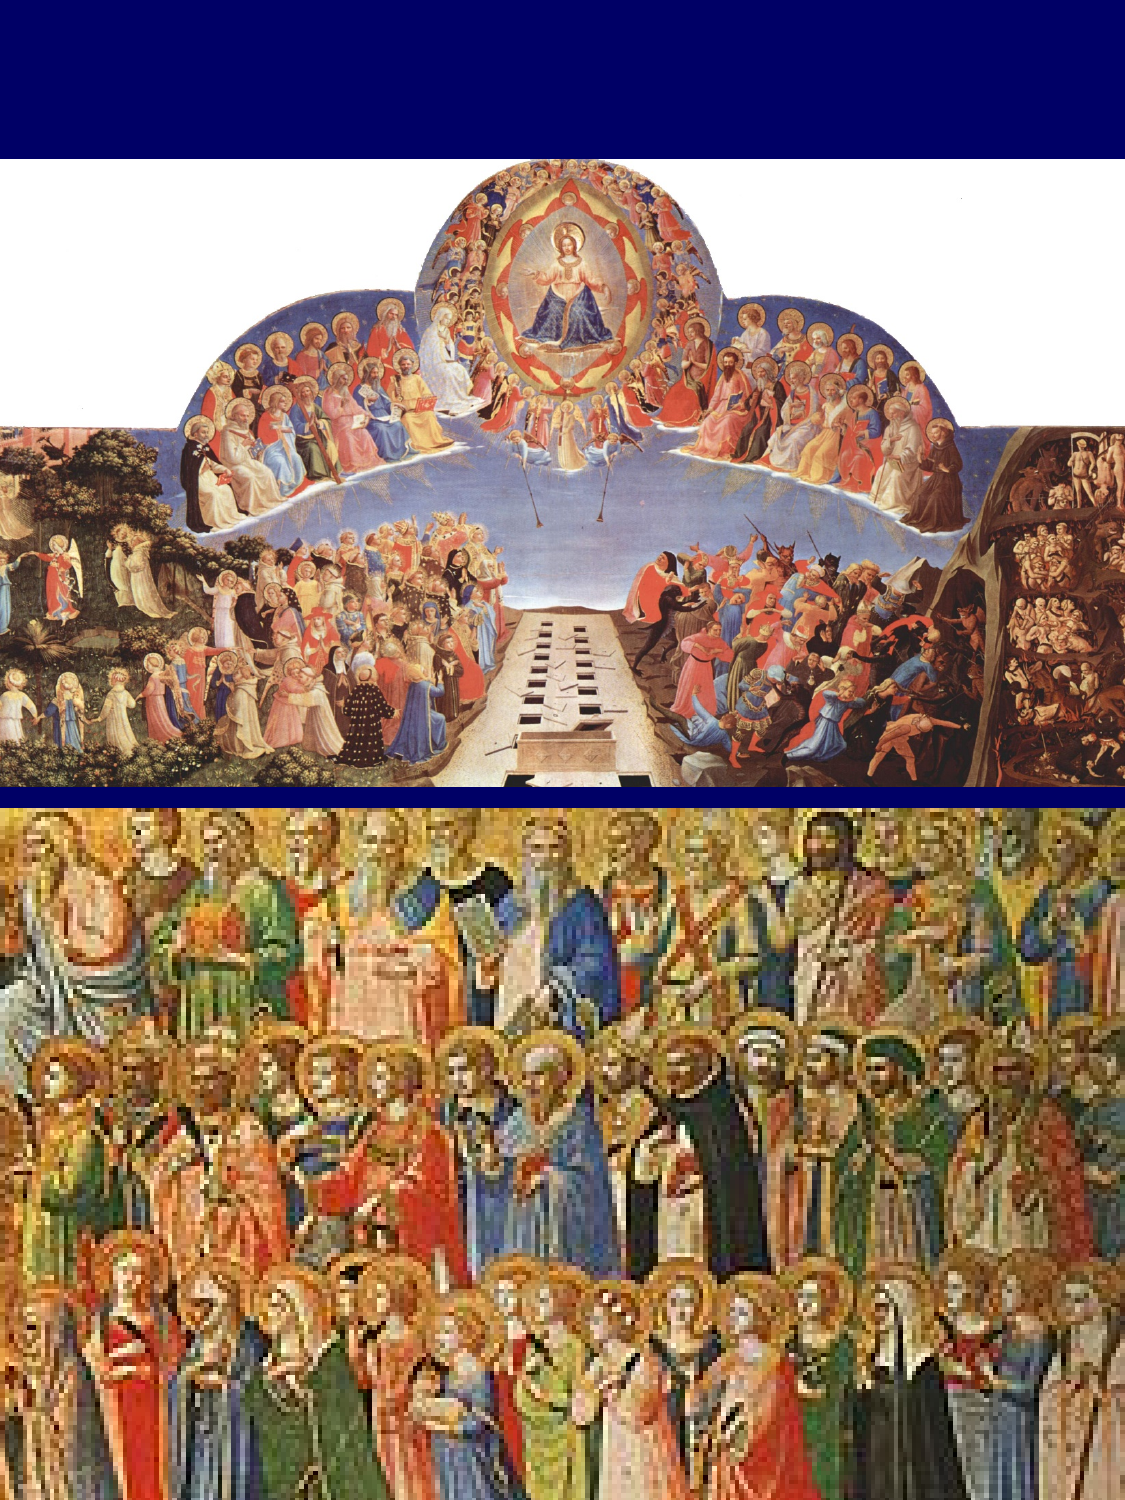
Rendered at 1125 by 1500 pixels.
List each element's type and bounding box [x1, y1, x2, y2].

picture [0, 159, 1125, 787]
picture [0, 808, 1125, 1500]
